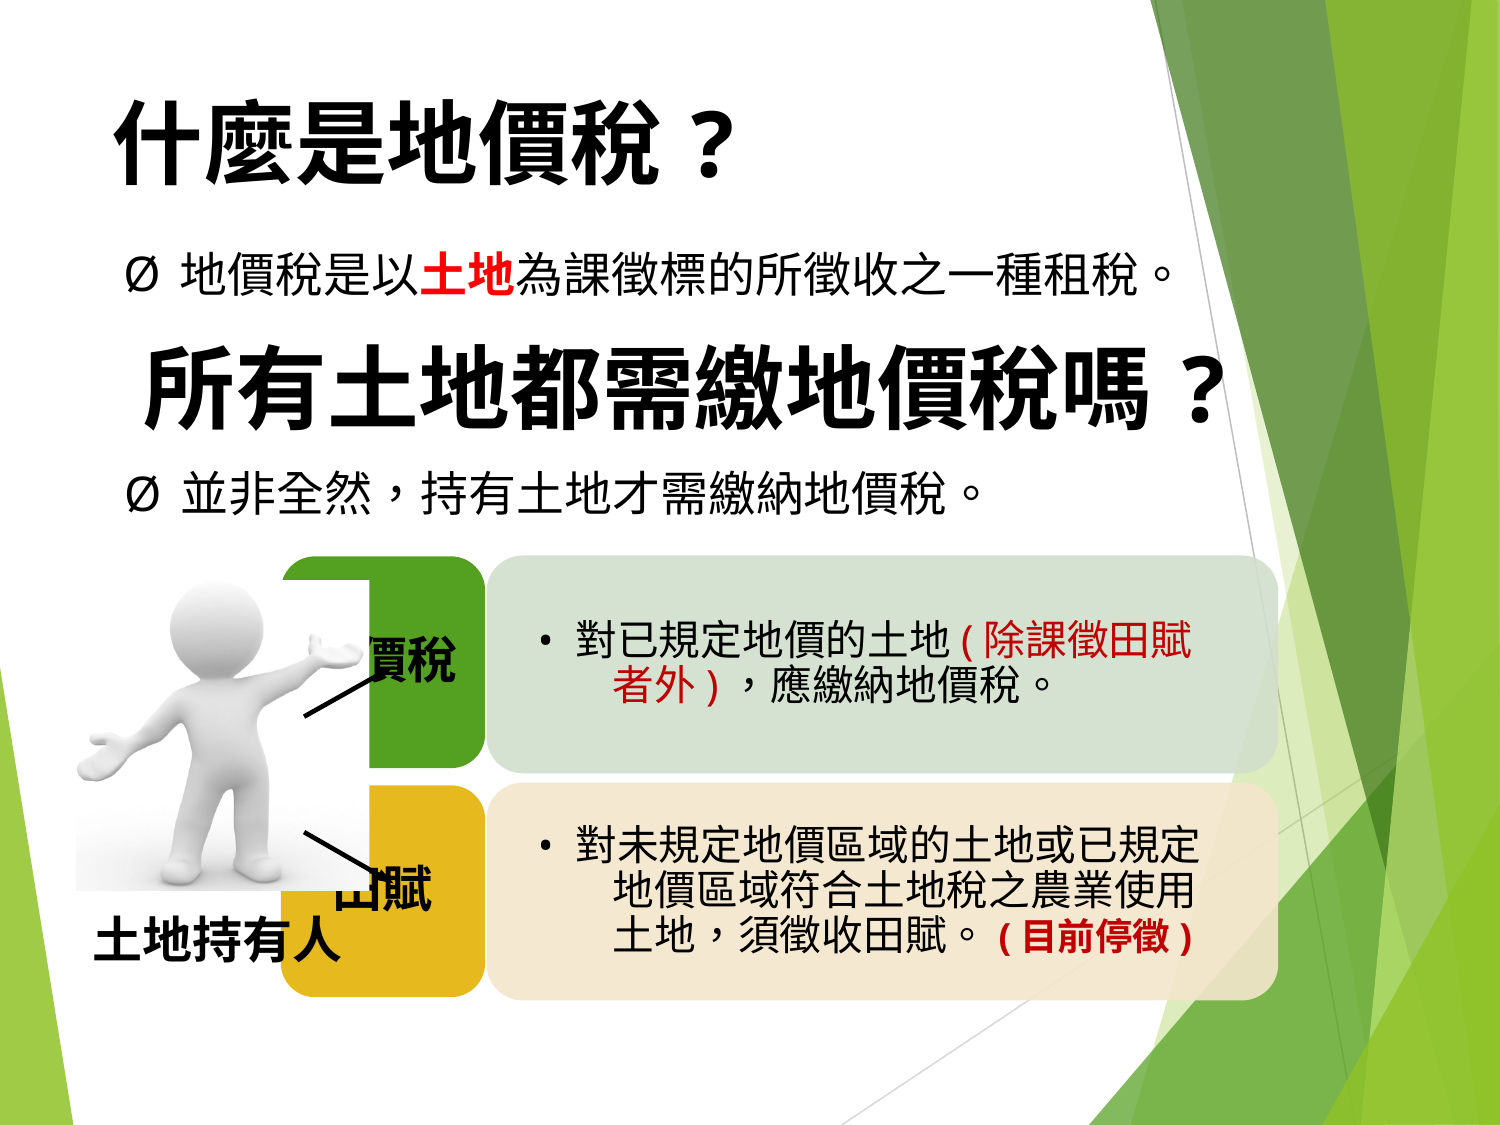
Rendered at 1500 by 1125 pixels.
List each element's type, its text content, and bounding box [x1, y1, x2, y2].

text_box 所有土地都需繳地價稅嗎? [128, 322, 1174, 456]
text_box 什麼是地價稅? [48, 78, 803, 250]
text_box 田賦 [342, 891, 354, 900]
text_box 田賦 [378, 881, 388, 900]
text_box 田賦 [360, 891, 372, 900]
picture [75, 580, 370, 891]
text_box 田賦 [283, 785, 486, 998]
text_box 對已規定地價的土地(除課徵田賦者外)，應繳納地價稅。 [486, 555, 1279, 774]
text_box 地價稅是以土地為課徵標的所徵收之一種租稅。 [108, 237, 1180, 311]
text_box 對未規定地價區域的土地或已規定地價區域符合土地稅之農業使用土地，須徵收田賦。(目前停徵) [486, 782, 1279, 1001]
text_box 並非全然，持有土地才需繳納地價稅。 [109, 456, 1194, 532]
text_box 田賦 [280, 891, 336, 900]
text_box 土地持有人 [77, 900, 394, 977]
text_box 地價稅 [282, 556, 486, 769]
